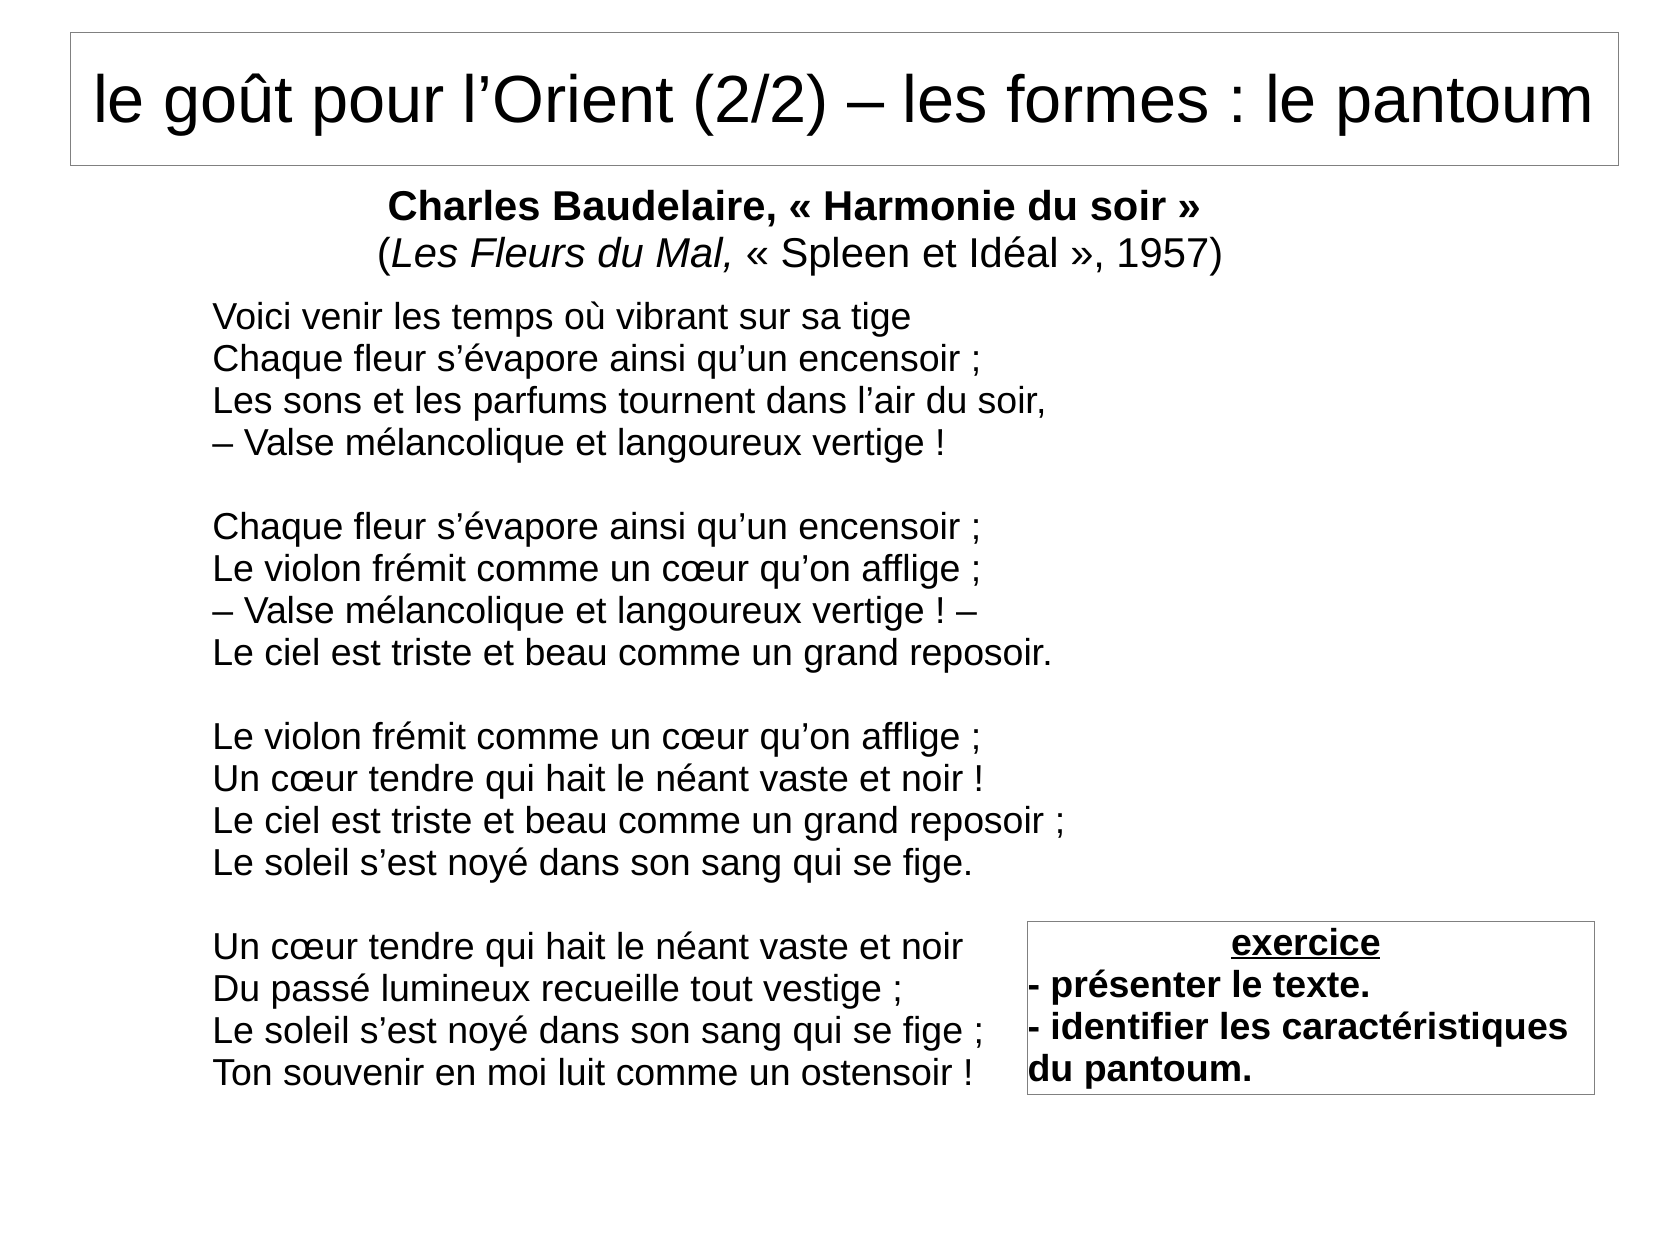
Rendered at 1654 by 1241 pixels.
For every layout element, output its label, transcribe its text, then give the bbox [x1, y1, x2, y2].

list Charles Baudelaire, « Harmonie du soir » (Les Fleurs du Mal, « Spleen et Idéal », 1957) [307, 183, 1294, 296]
list Voici venir les temps où vibrant sur sa tige Chaque fleur s’évapore ainsi qu’un encensoir ; Les sons et les parfums tournent dans l’air du soir, – Valse mélancolique et langoureux vertige ! Chaque fleur s’évapore ainsi qu’un encensoir ; Le violon frémit comme un cœur qu’on afflige ; – Valse mélancolique et langoureux vertige ! – Le ciel est triste et beau comme un grand reposoir. Le violon frémit comme un cœur qu’on afflige ; Un cœur tendre qui hait le néant vaste et noir ! Le ciel est triste et beau comme un grand reposoir ; Le soleil s’est noyé dans son sang qui se fige. Un cœur tendre qui hait le néant vaste et noir Du passé lumineux recueille tout vestige ; Le soleil s’est noyé dans son sang qui se fige ; Ton souvenir en moi luit comme un ostensoir ! [212, 295, 1607, 1193]
list exercice - présenter le texte. - identifier les caractéristiques du pantoum. [1027, 921, 1595, 1095]
title le goût pour l’Orient (2/2) – les formes : le pantoum [70, 32, 1619, 166]
